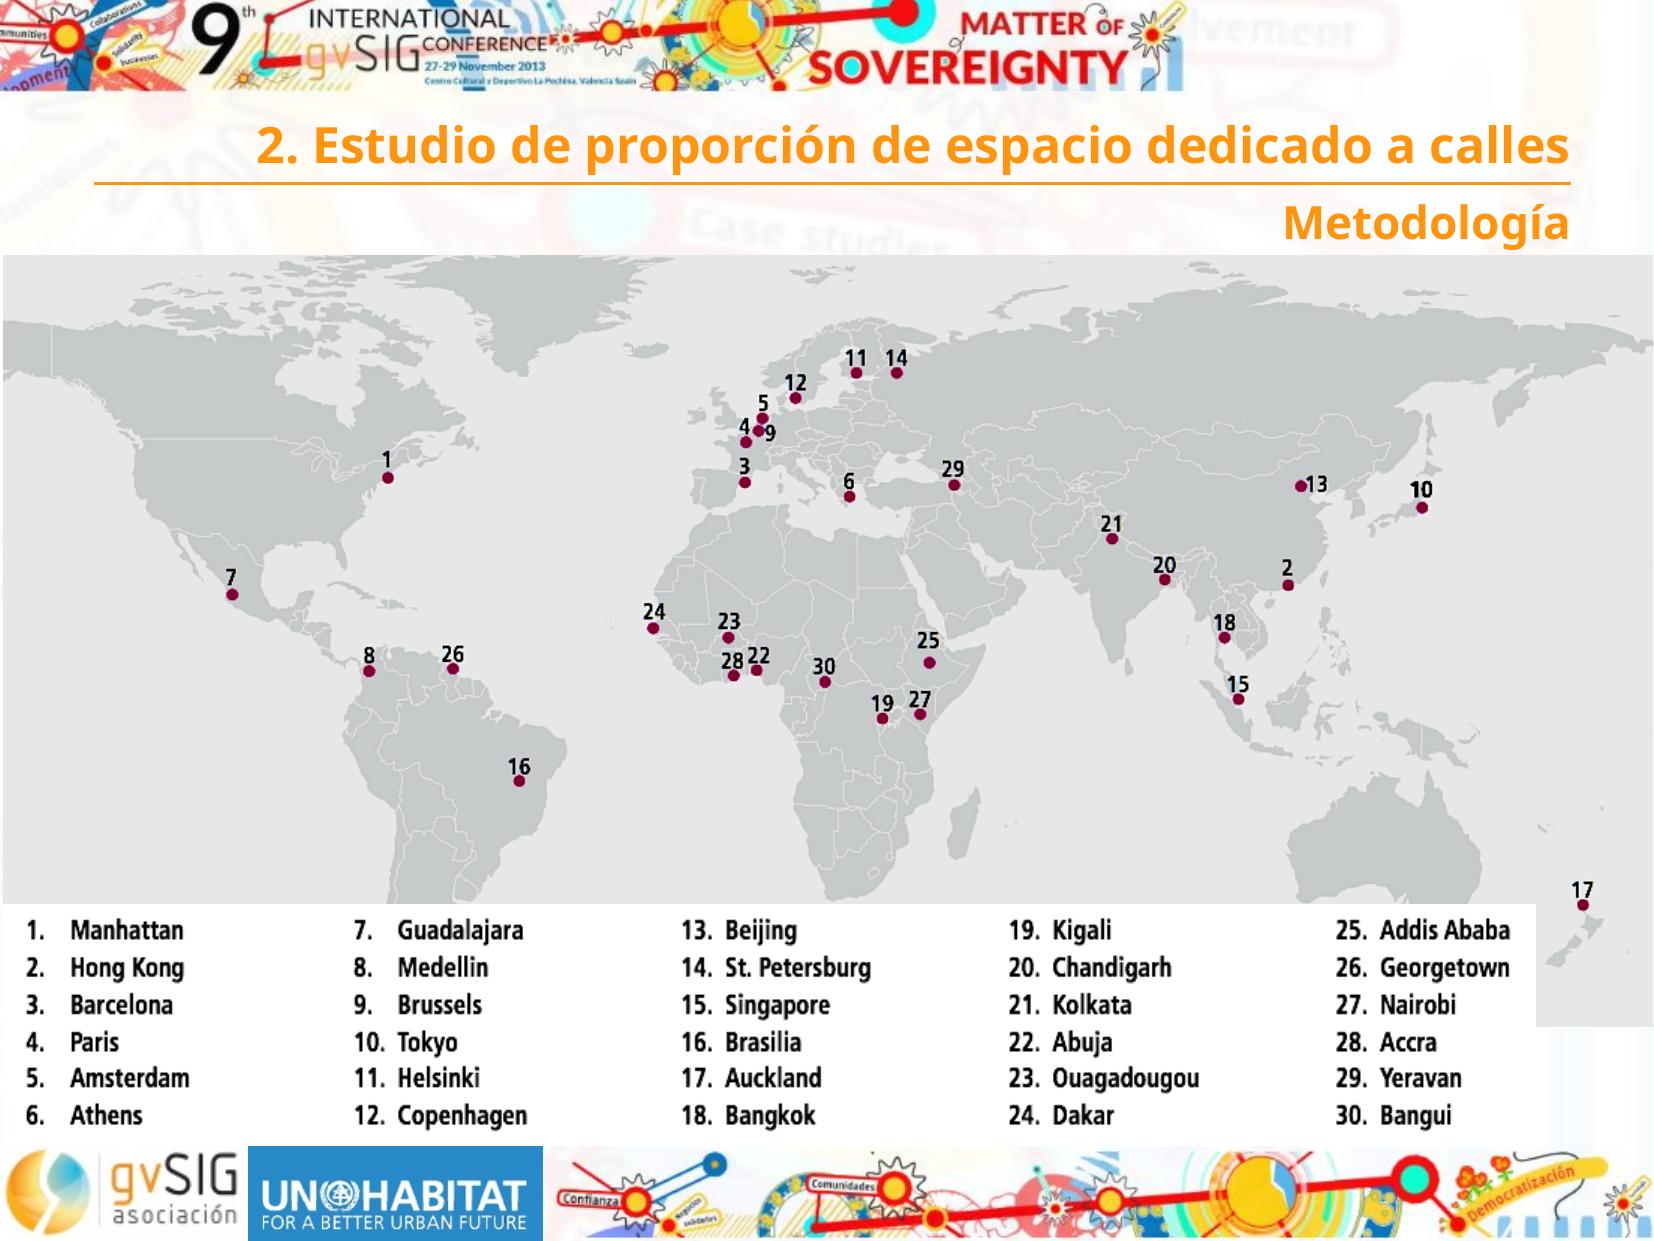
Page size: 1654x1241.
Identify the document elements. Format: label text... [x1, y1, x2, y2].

title Metodología [59, 177, 1571, 255]
picture [0, 0, 1654, 1241]
title 2. Estudio de proporción de espacio dedicado a calles [59, 100, 1571, 177]
